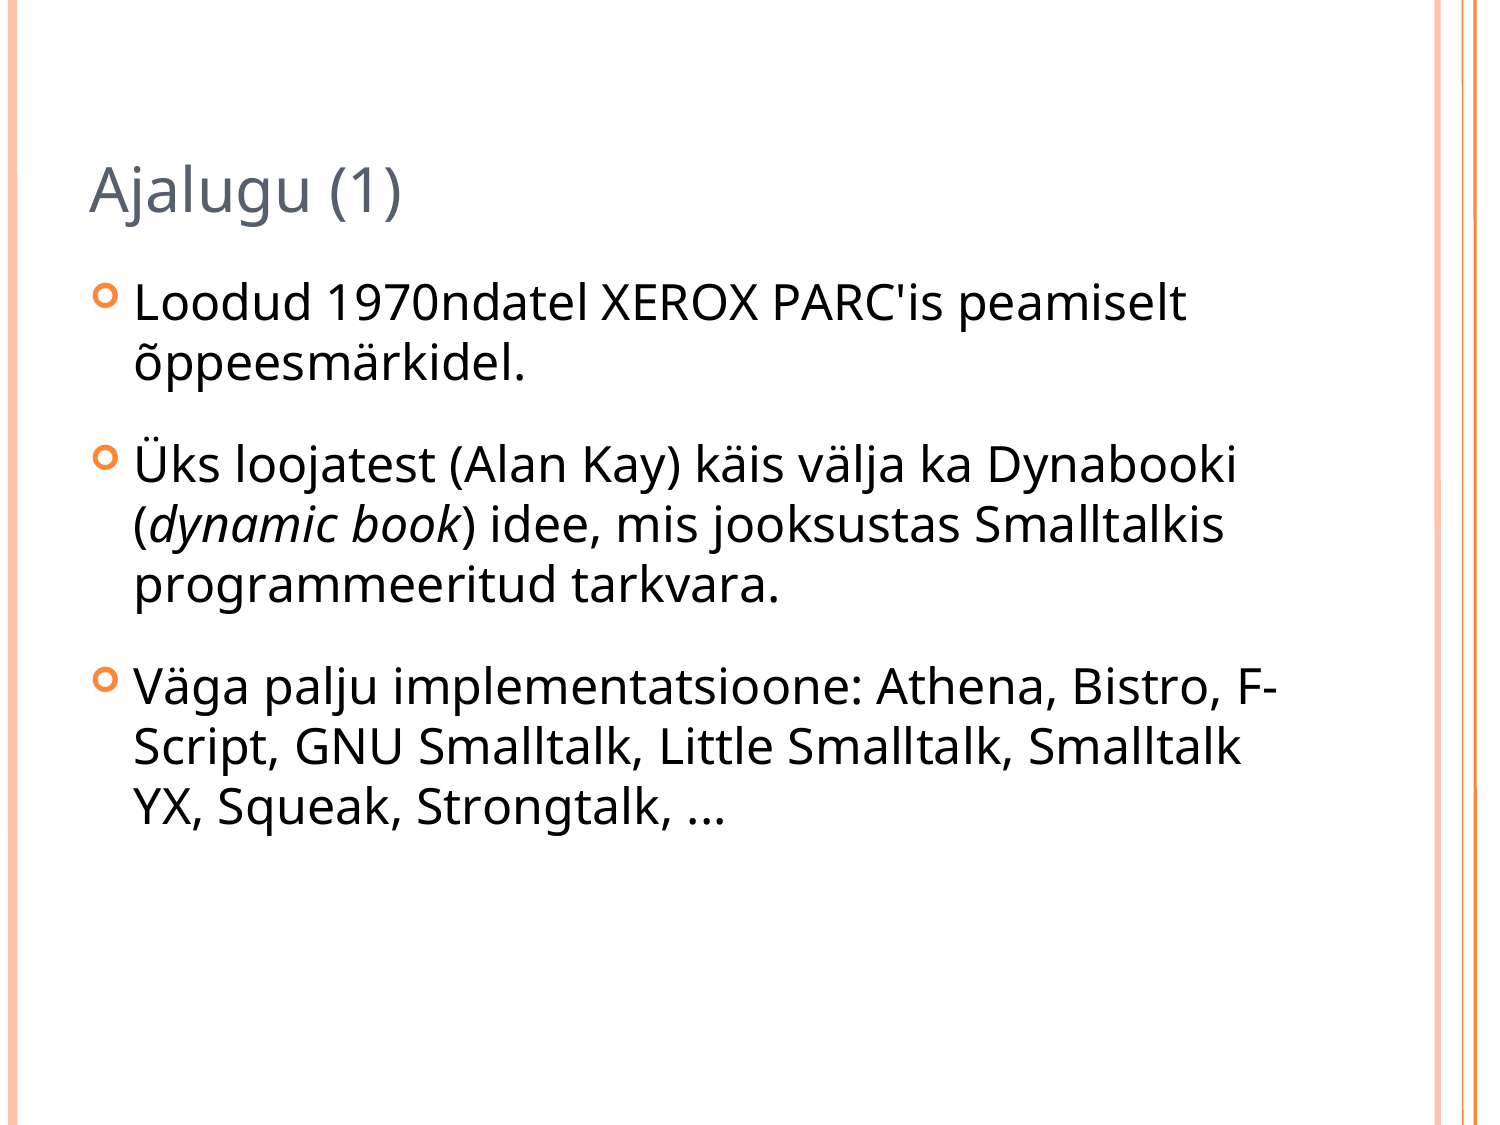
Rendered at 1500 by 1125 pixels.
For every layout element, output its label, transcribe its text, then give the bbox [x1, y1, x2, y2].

title Ajalugu (1) [74, 44, 1300, 233]
text_box Loodud 1970ndatel XEROX PARC'is peamiselt õppeesmärkidel. Üks loojatest (Alan Kay) käis välja ka Dynabooki (dynamic book) idee, mis jooksustas Smalltalkis programmeeritud tarkvara. Väga palju implementatsioone: Athena, Bistro, F-Script, GNU Smalltalk, Little Smalltalk, Smalltalk YX, Squeak, Strongtalk, ... [74, 262, 1300, 1062]
